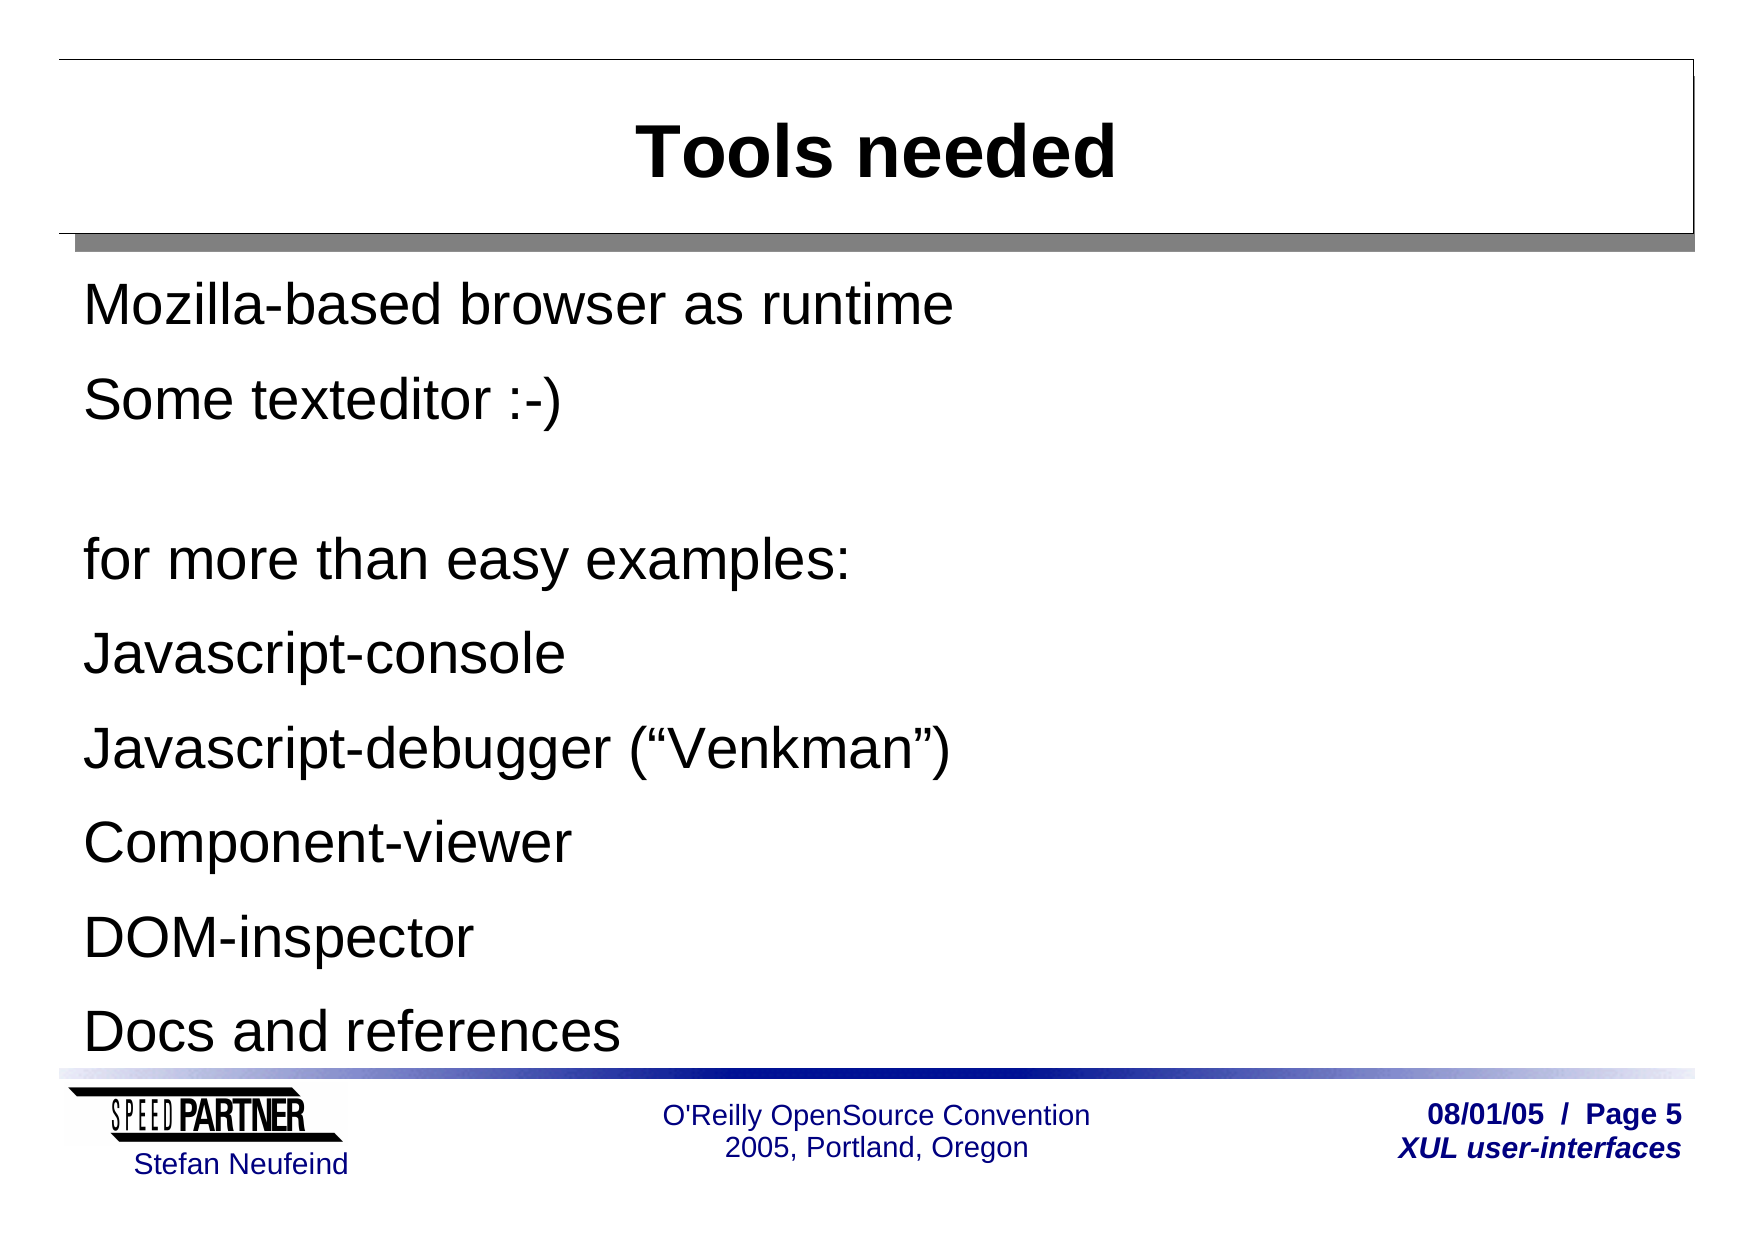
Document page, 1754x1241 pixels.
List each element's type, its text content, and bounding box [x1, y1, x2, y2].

title Tools needed [59, 59, 1695, 244]
list Mozilla-based browser as runtime Some texteditor :-) for more than easy examples: Javascript-console Javascript-debugger (“Venkman”) Component-viewer DOM-inspector Docs and references [71, 272, 1695, 1063]
picture [59, 1068, 1695, 1079]
picture [64, 1082, 348, 1146]
